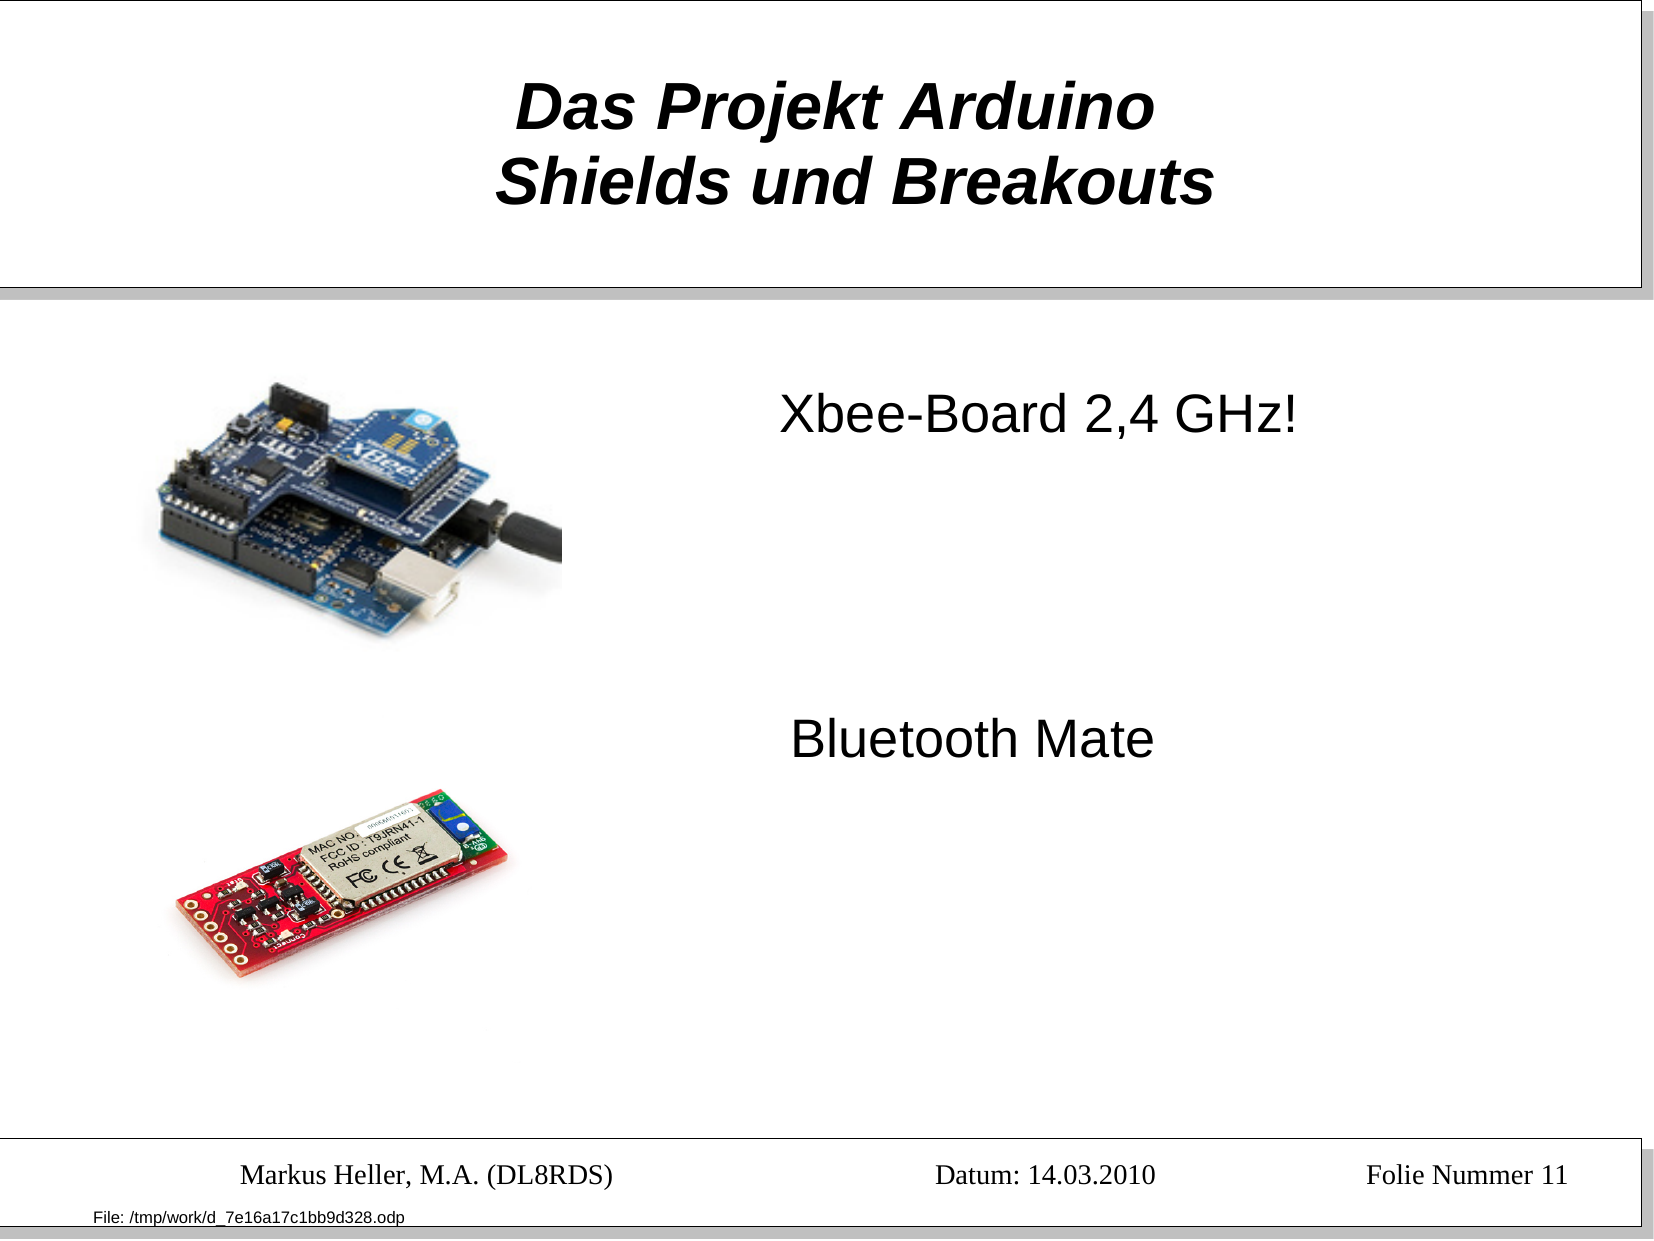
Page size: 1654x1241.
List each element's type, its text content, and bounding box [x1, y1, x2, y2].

list Bluetooth Mate [778, 708, 1654, 1093]
picture [119, 326, 562, 709]
list Xbee-Board 2,4 GHz! [767, 383, 1654, 621]
title Das Projekt Arduino Shields und Breakouts [0, 0, 1654, 289]
picture [151, 713, 532, 1063]
